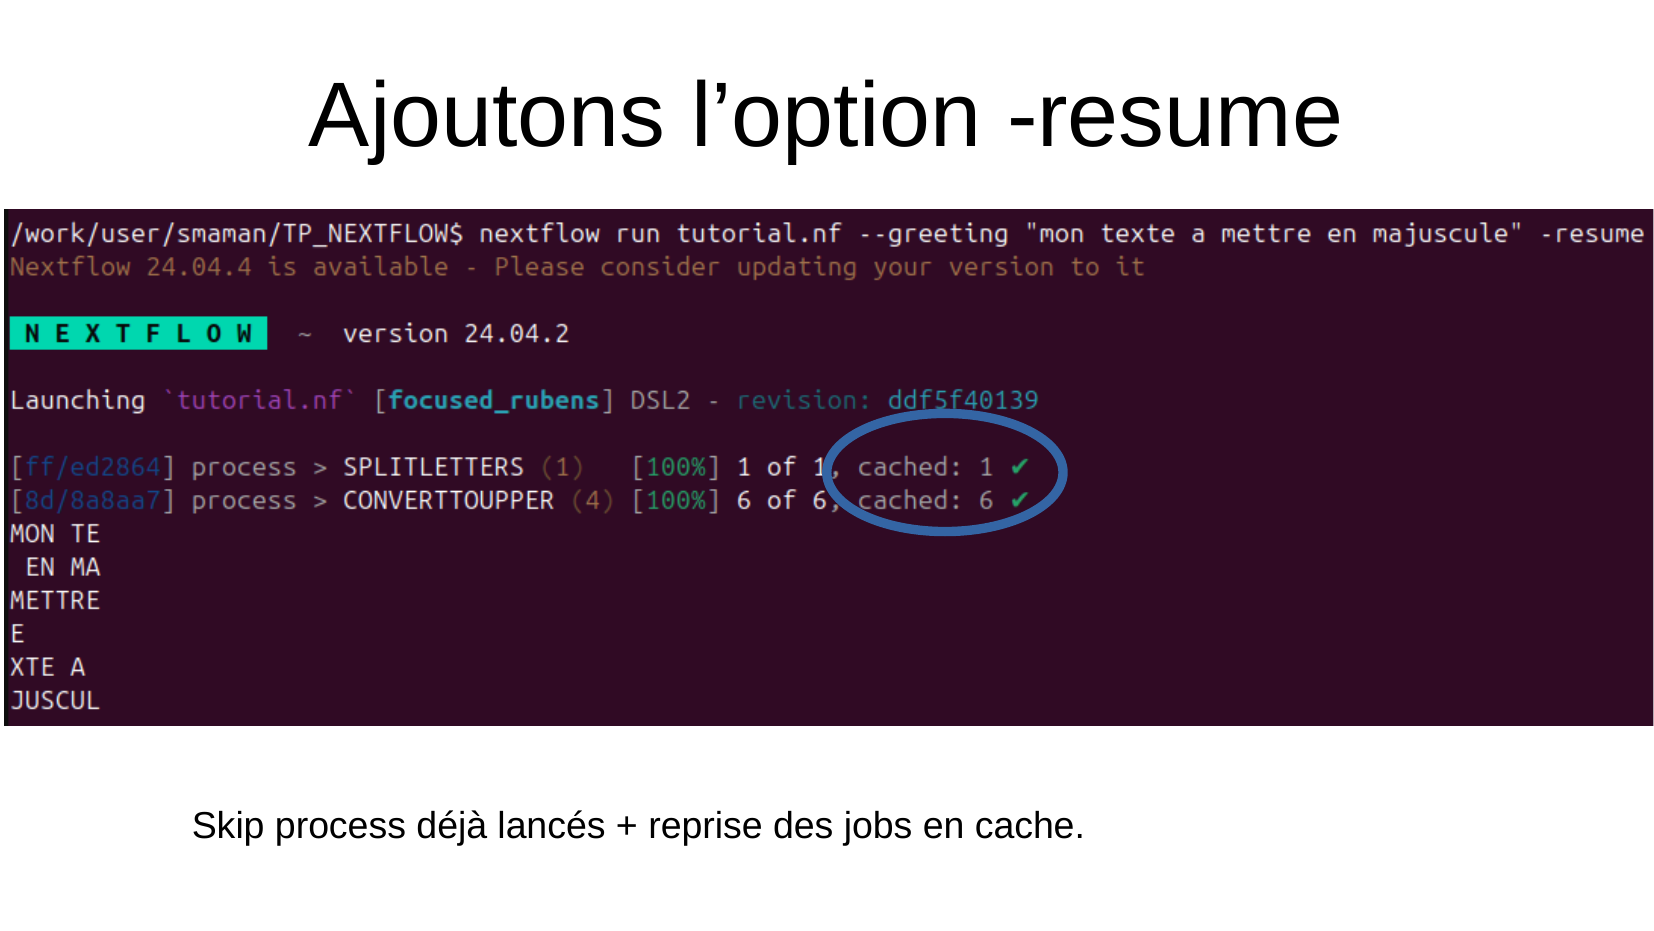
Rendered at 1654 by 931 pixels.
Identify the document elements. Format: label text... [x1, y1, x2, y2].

picture [4, 209, 1654, 726]
text_box Skip process déjà lancés + reprise des jobs en cache. [177, 797, 1418, 897]
title Ajoutons l’option -resume [82, 37, 1571, 193]
